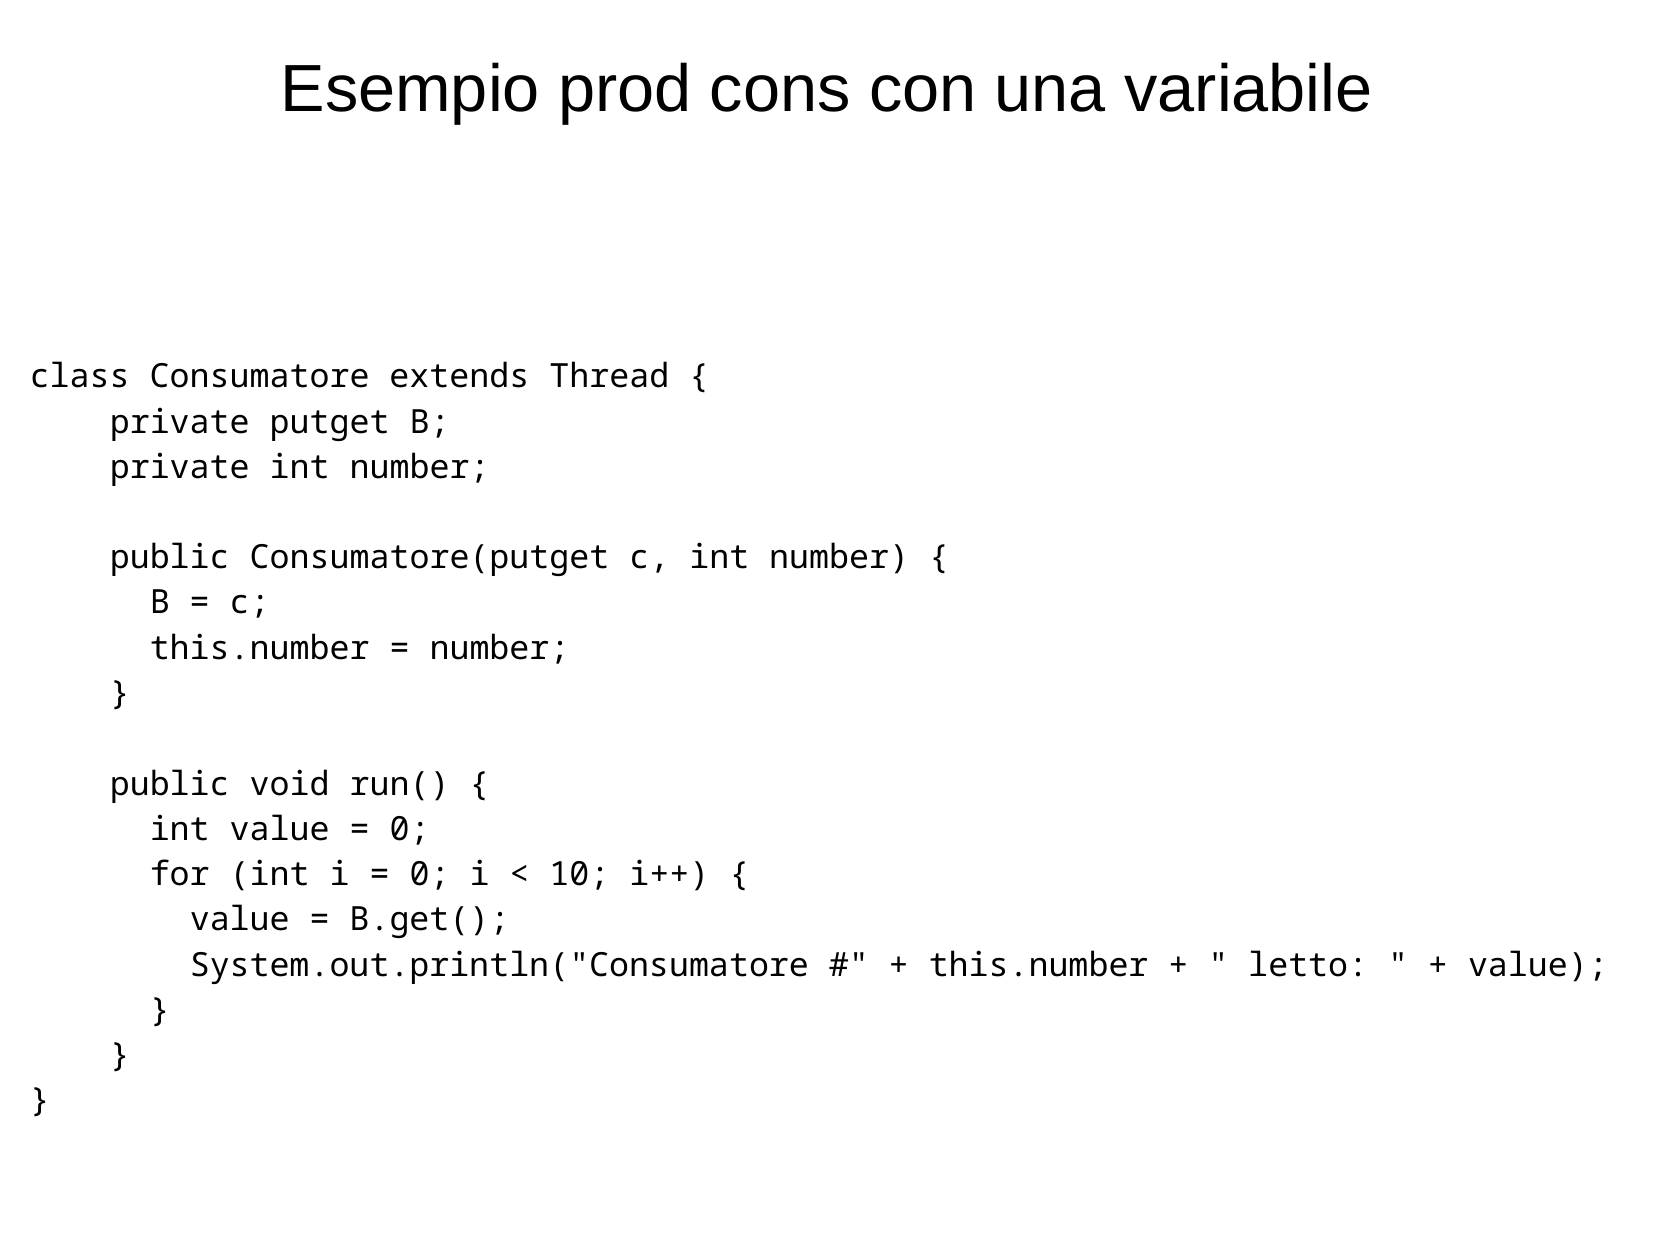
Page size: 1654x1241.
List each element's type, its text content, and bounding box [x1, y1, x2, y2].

text_box class Consumatore extends Thread { private putget B; private int number; public Consumatore(putget c, int number) { B = c; this.number = number; } public void run() { int value = 0; for (int i = 0; i < 10; i++) { value = B.get(); System.out.println("Consumatore #" + this.number + " letto: " + value); } } } [15, 345, 1654, 1058]
title Esempio prod cons con una variabile [82, 0, 1571, 192]
